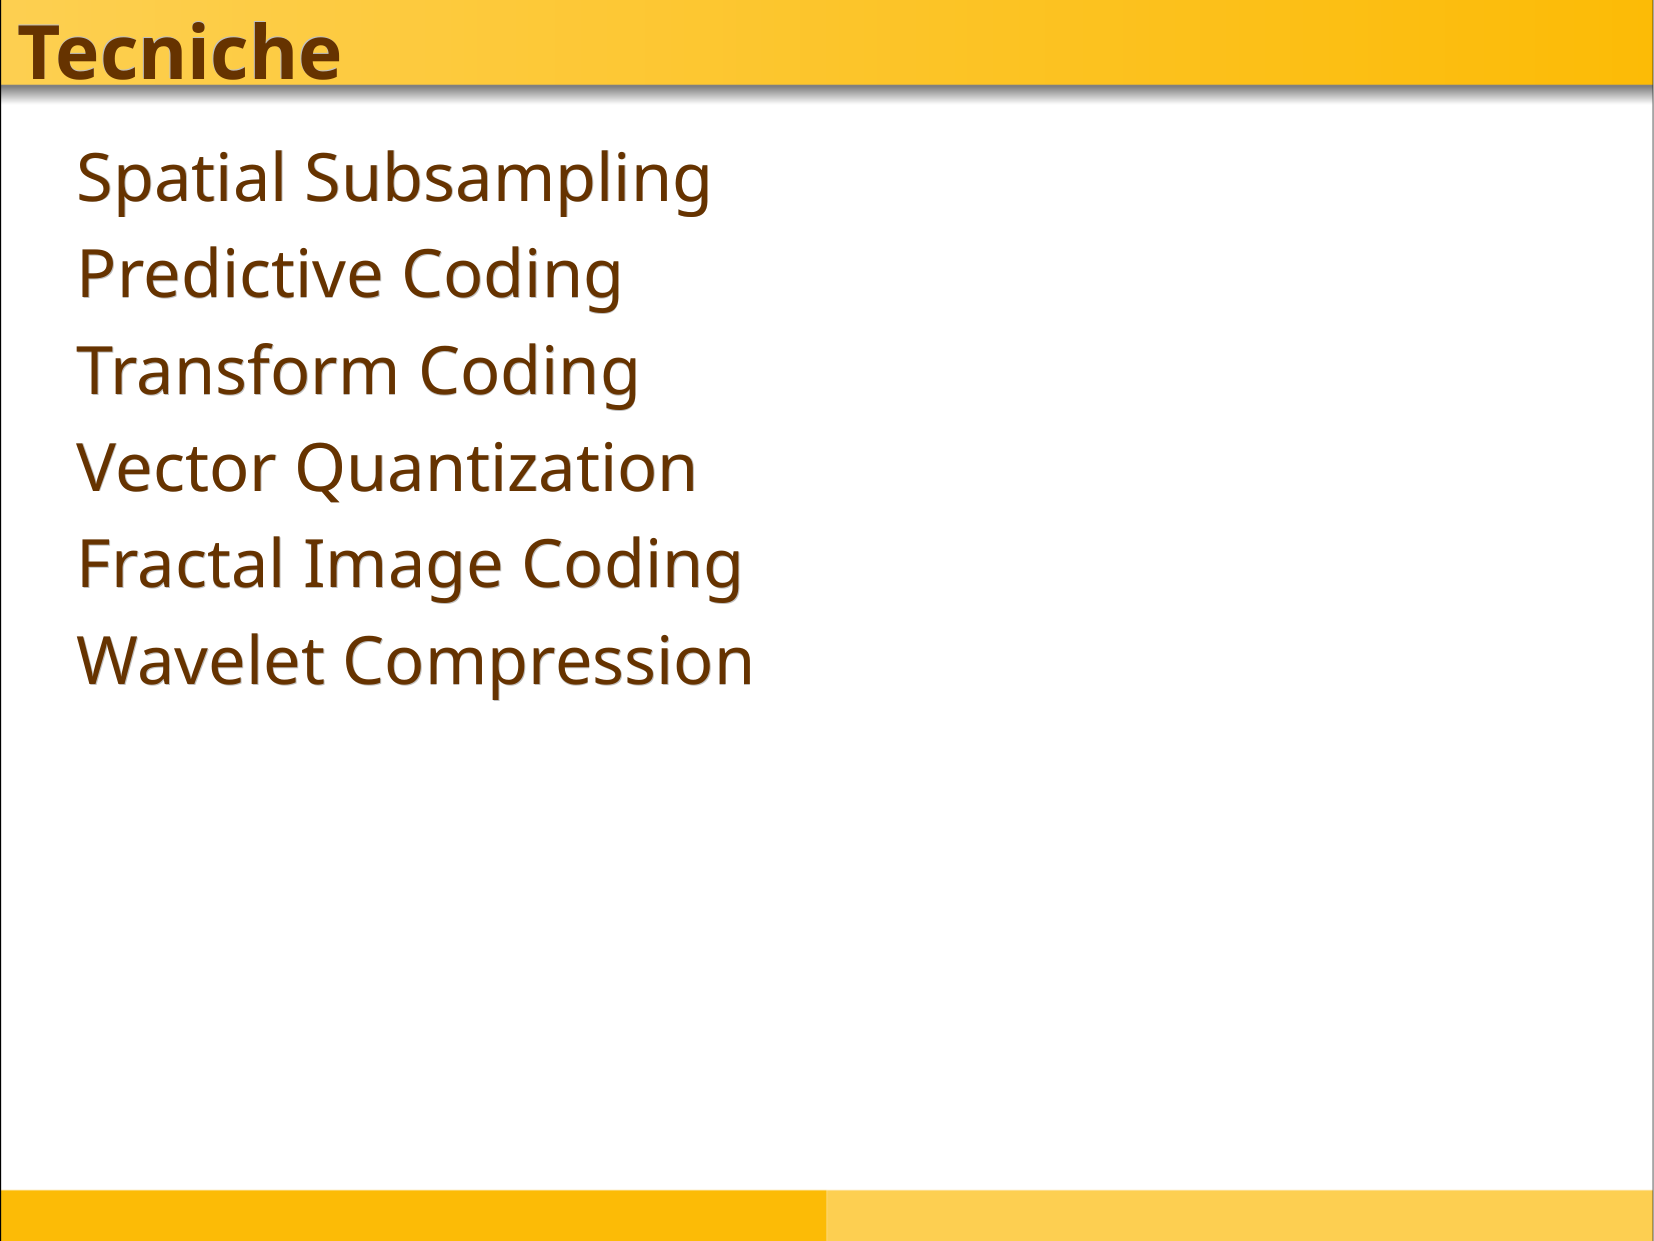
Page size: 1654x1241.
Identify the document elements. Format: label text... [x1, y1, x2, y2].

title Tecniche [0, 0, 1477, 87]
picture [0, 0, 1654, 1241]
list Spatial Subsampling Predictive Coding Transform Coding Vector Quantization Fractal Image Coding Wavelet Compression [59, 129, 1595, 625]
